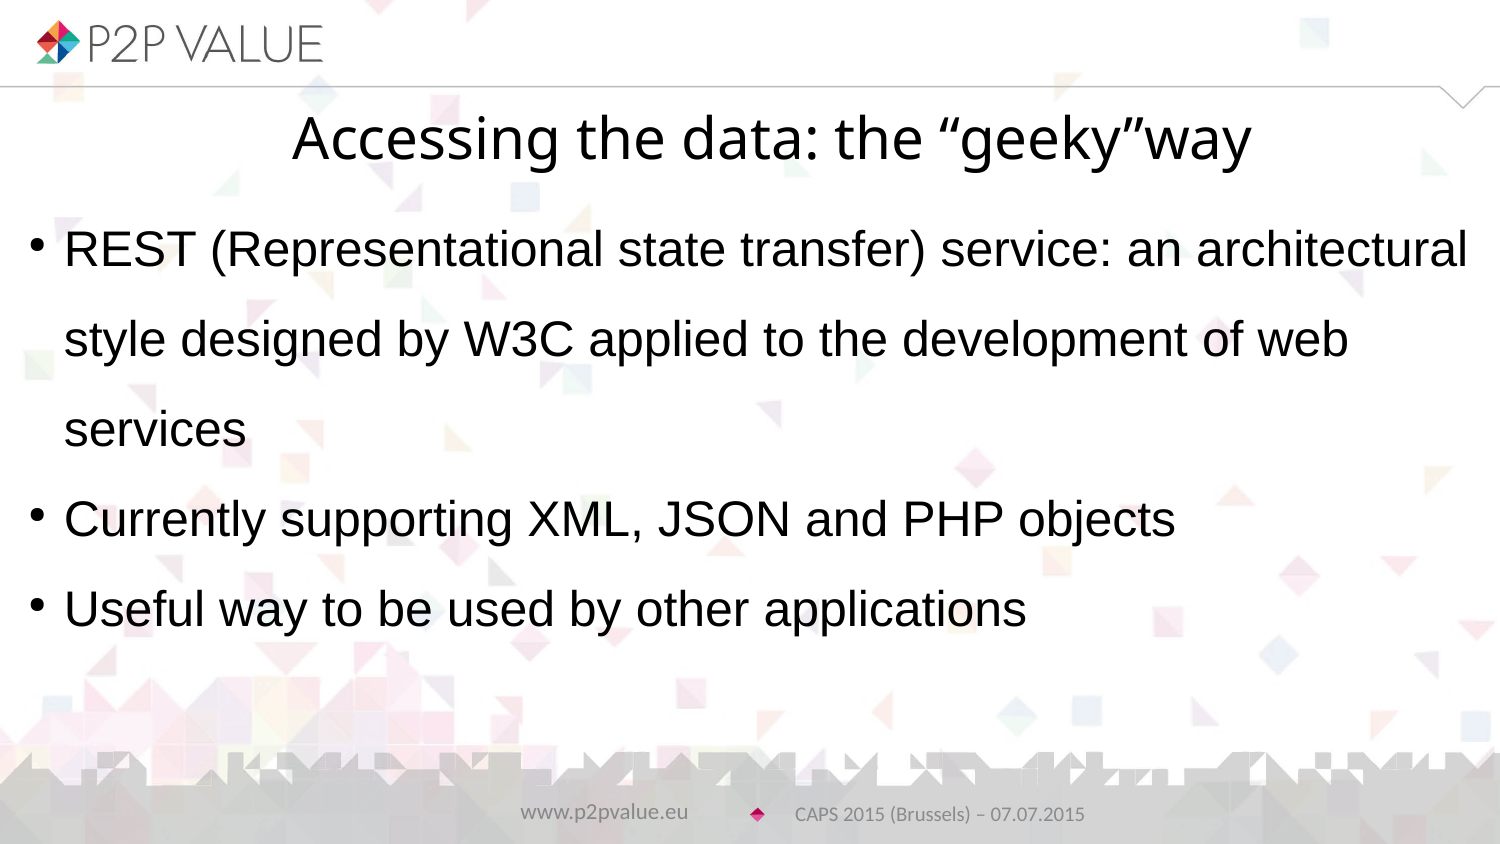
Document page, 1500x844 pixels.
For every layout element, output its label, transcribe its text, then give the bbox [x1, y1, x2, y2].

text_box CAPS 2015 (Brussels) – 07.07.2015 [781, 790, 1474, 836]
subtitle REST (Representational state transfer) service: an architectural style designed by W3C applied to the development of web services Currently supporting XML, JSON and PHP objects Useful way to be used by other applications [15, 180, 1496, 736]
title Accessing the data: the “geeky”way [105, 92, 1441, 180]
text_box www.p2pvalue.eu [514, 790, 733, 830]
picture [0, 0, 1500, 844]
